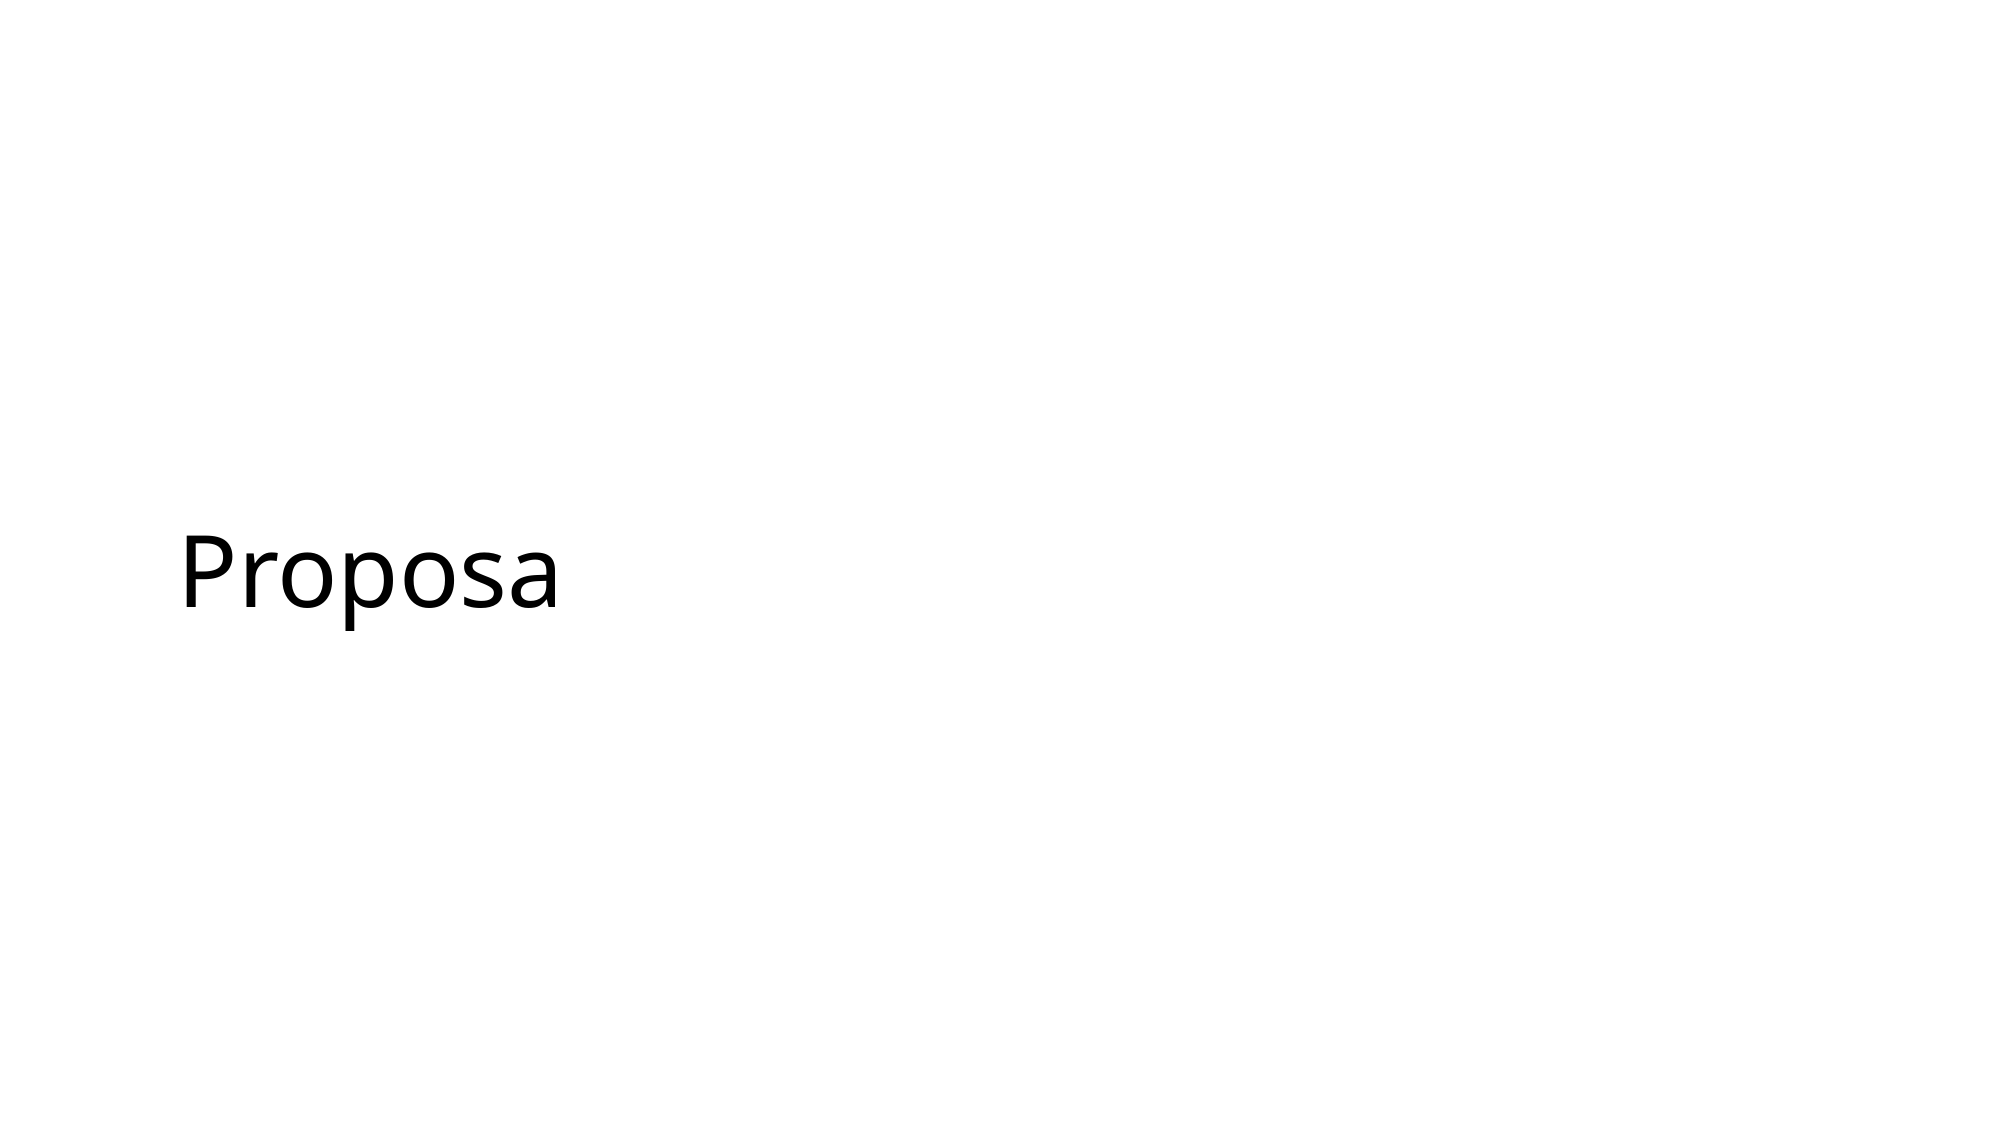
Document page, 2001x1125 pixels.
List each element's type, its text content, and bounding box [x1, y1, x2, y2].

text_box Proposa [162, 419, 1832, 732]
